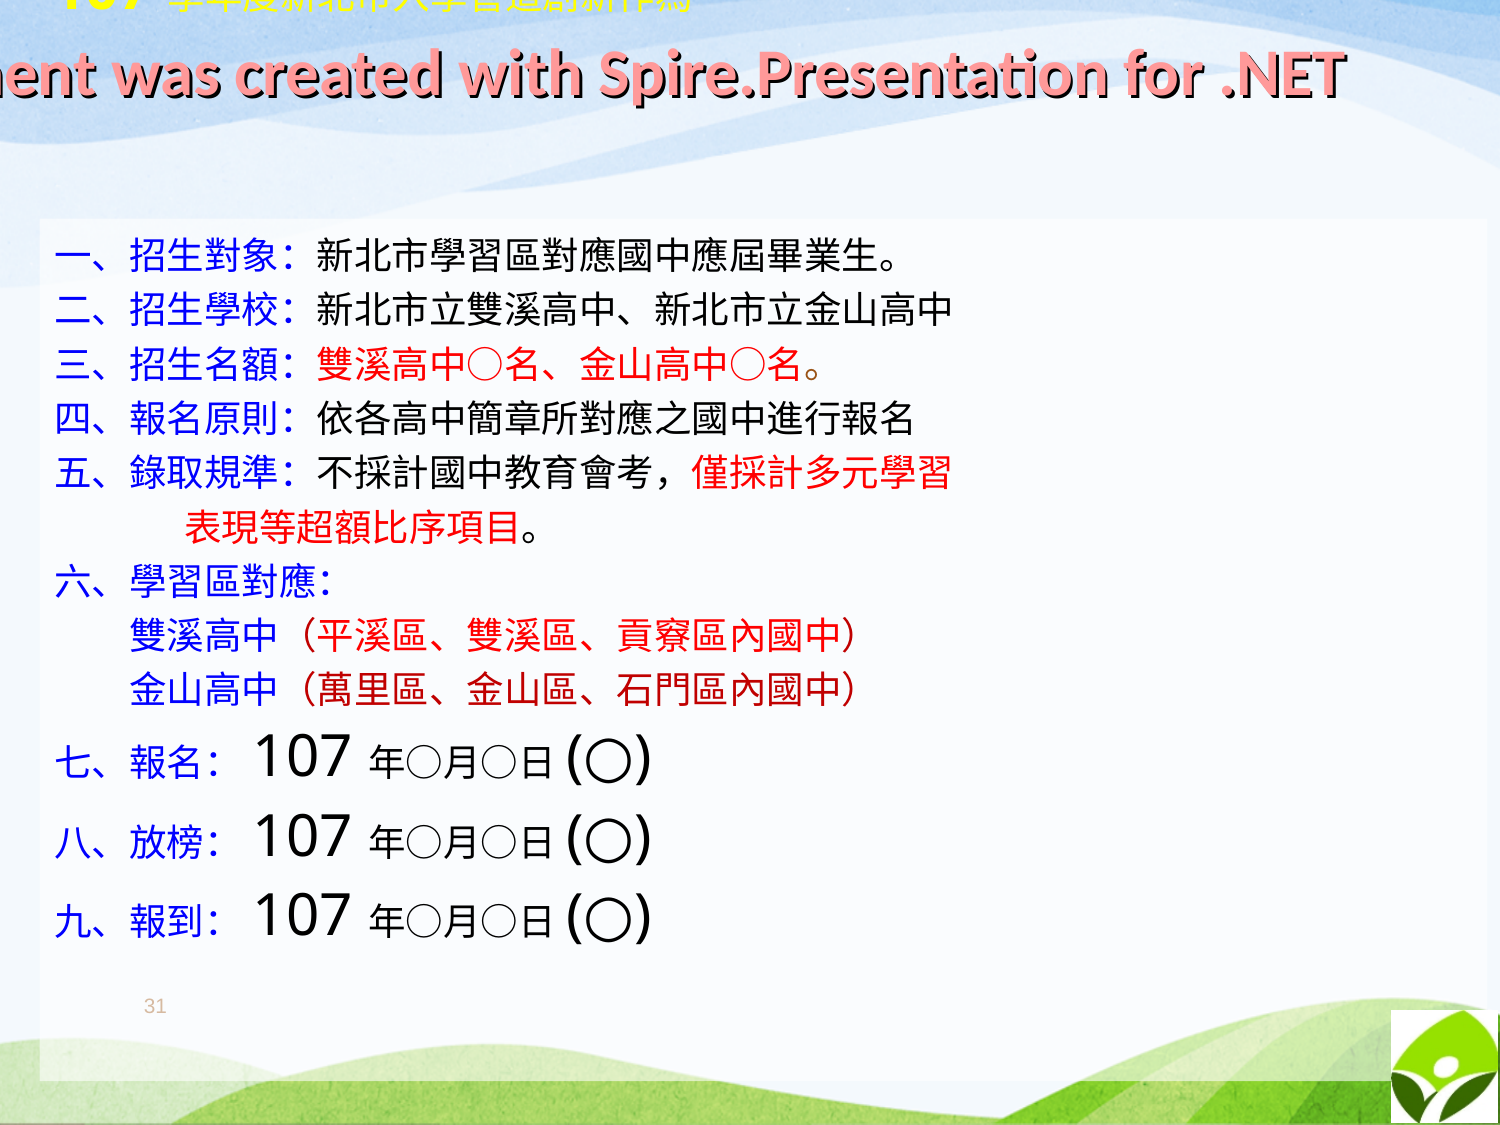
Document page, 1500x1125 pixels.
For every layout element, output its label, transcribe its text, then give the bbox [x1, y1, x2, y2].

picture [478, 5, 496, 9]
picture [0, 0, 1500, 1125]
picture [257, 1, 270, 6]
text_box 一、招生對象：新北市學習區對應國中應屆畢業生。 二、招生學校：新北市立雙溪高中、新北市立金山高中 三、招生名額：雙溪高中○名、金山高中○名。 四、報名原則：依各高中簡章所對應之國中進行報名 五、錄取規準：不採計國中教育會考，僅採計多元學習 表現等超額比序項目。 六、學習區對應： 雙溪高中（平溪區、雙溪區、貢竂區內國中） 金山高中（萬里區、金山區、石門區內國中） 七、報名：107年○月○日(○) 八、放榜：107年○月○日(○) 九、報到：107年○月○日(○) [39, 218, 1488, 1082]
